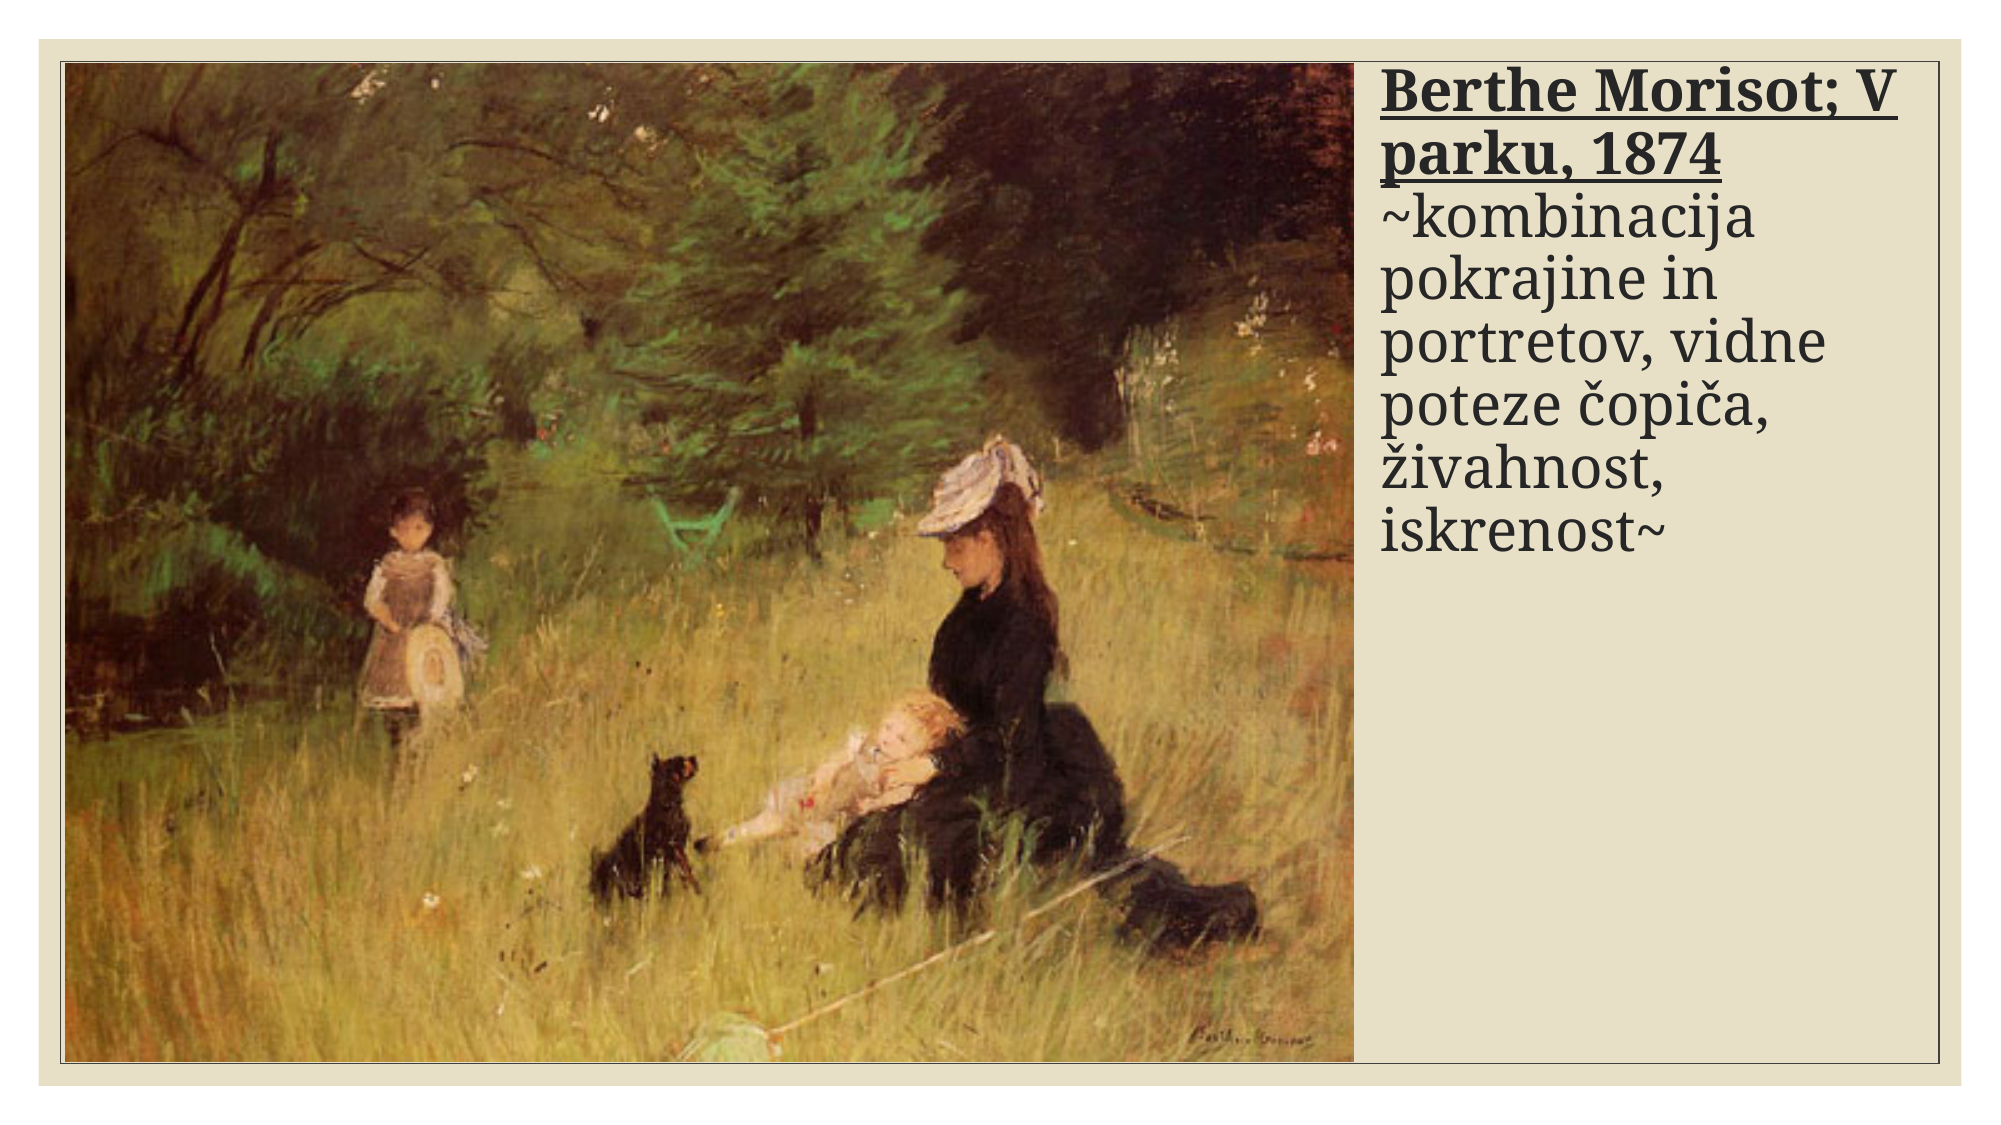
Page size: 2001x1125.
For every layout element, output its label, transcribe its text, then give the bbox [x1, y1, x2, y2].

title Berthe Morisot; V parku, 1874 ~kombinacija pokrajine in portretov, vidne poteze čopiča, živahnost, iskrenost~ [1365, 105, 1932, 520]
picture [65, 63, 1354, 1062]
